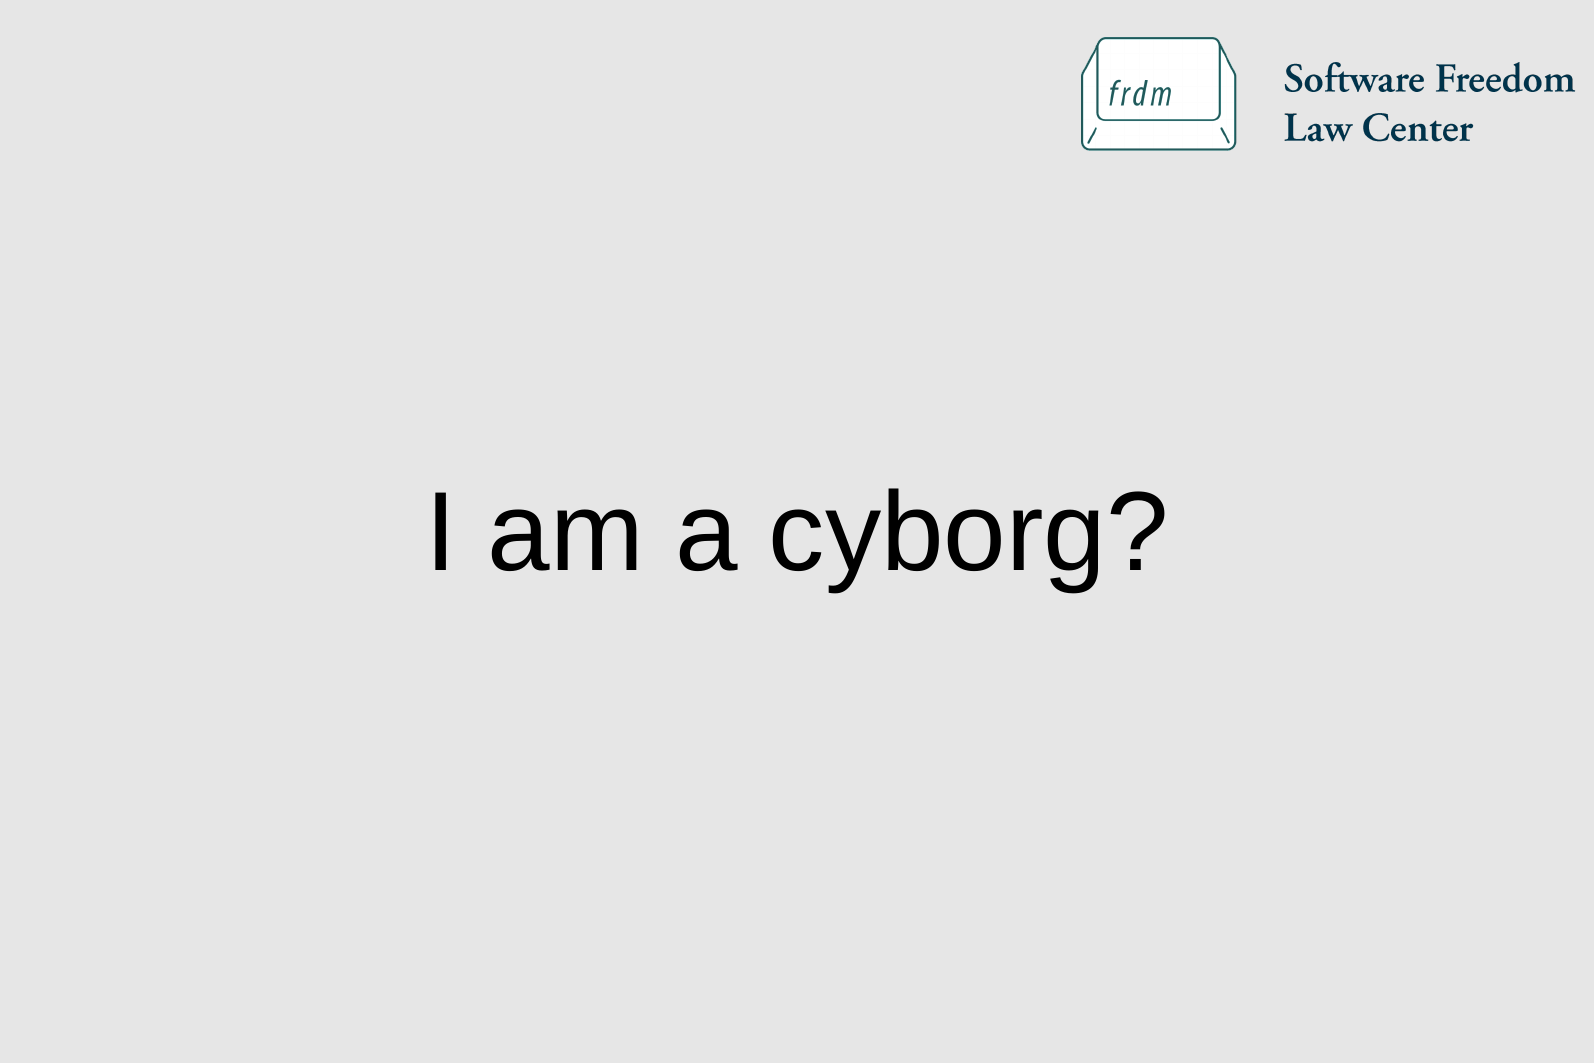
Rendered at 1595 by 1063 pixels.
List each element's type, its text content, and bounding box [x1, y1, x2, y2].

title I am a cyborg? [79, 450, 1515, 613]
picture [1081, 37, 1576, 152]
